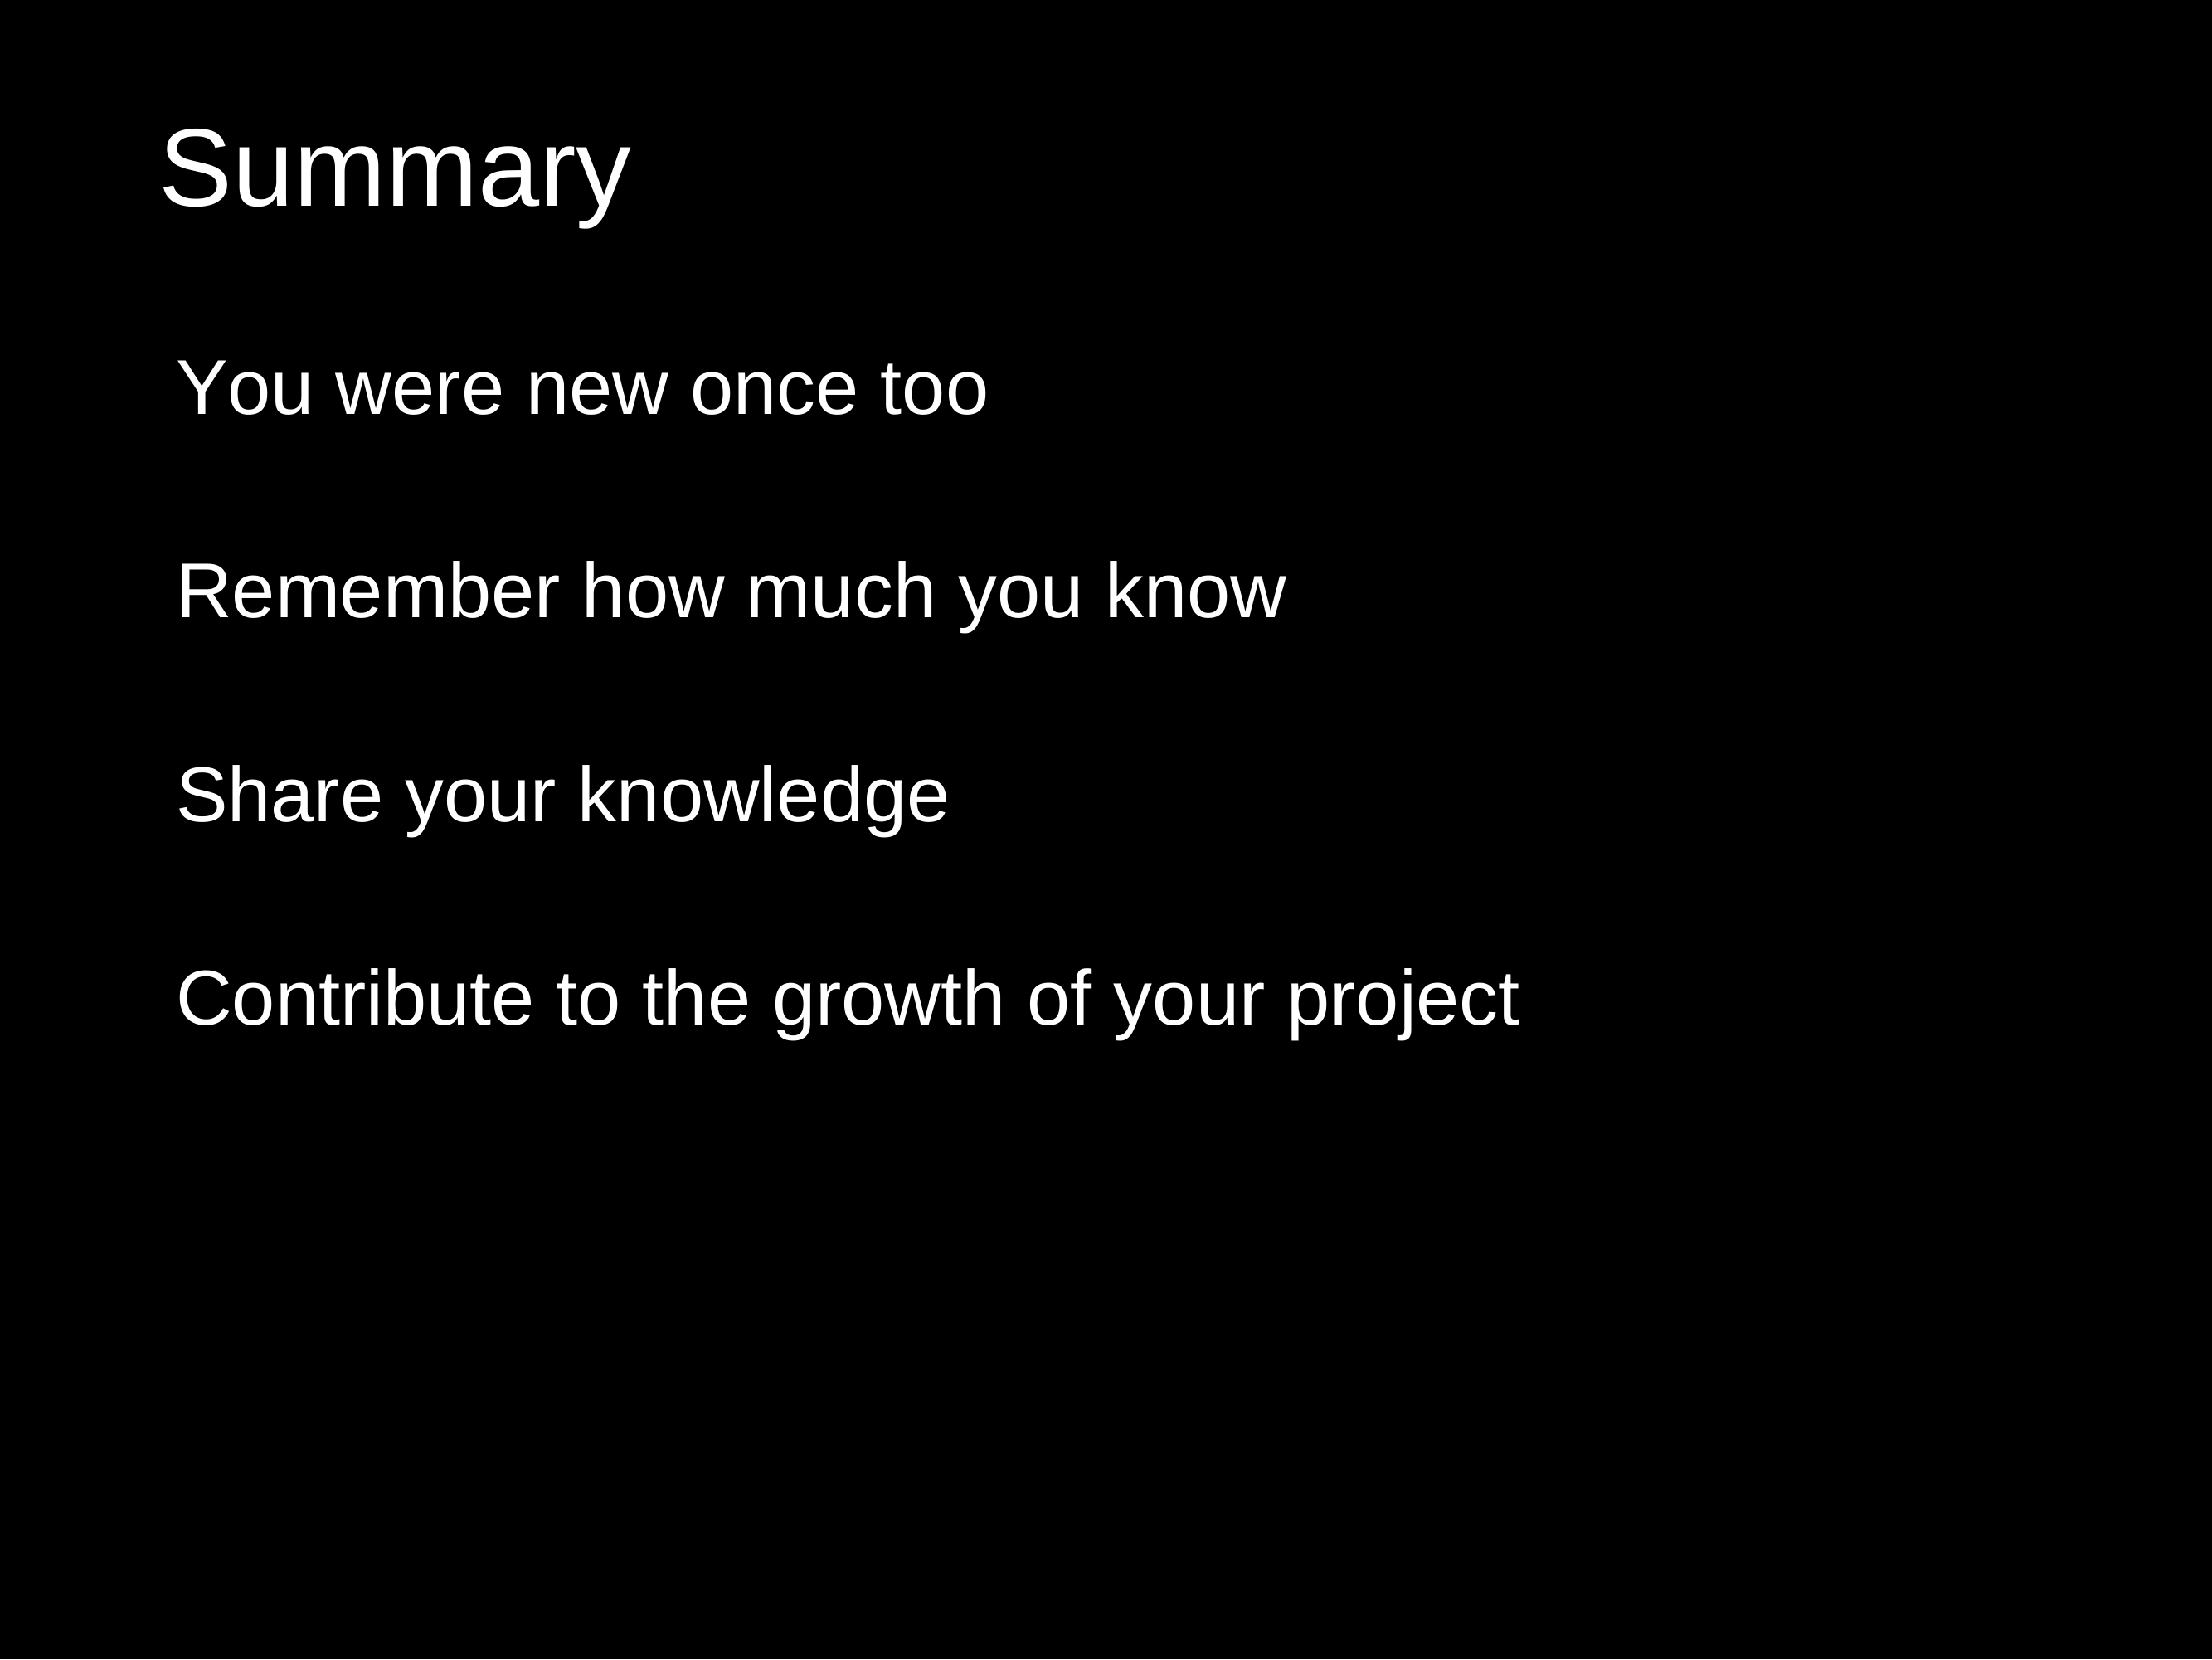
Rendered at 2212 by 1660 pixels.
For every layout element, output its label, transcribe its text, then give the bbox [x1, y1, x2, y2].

list You were new once too Remember how much you know Share your knowledge Contribute to the growth of your project [152, 340, 2059, 1392]
title Summary [152, 79, 2059, 256]
